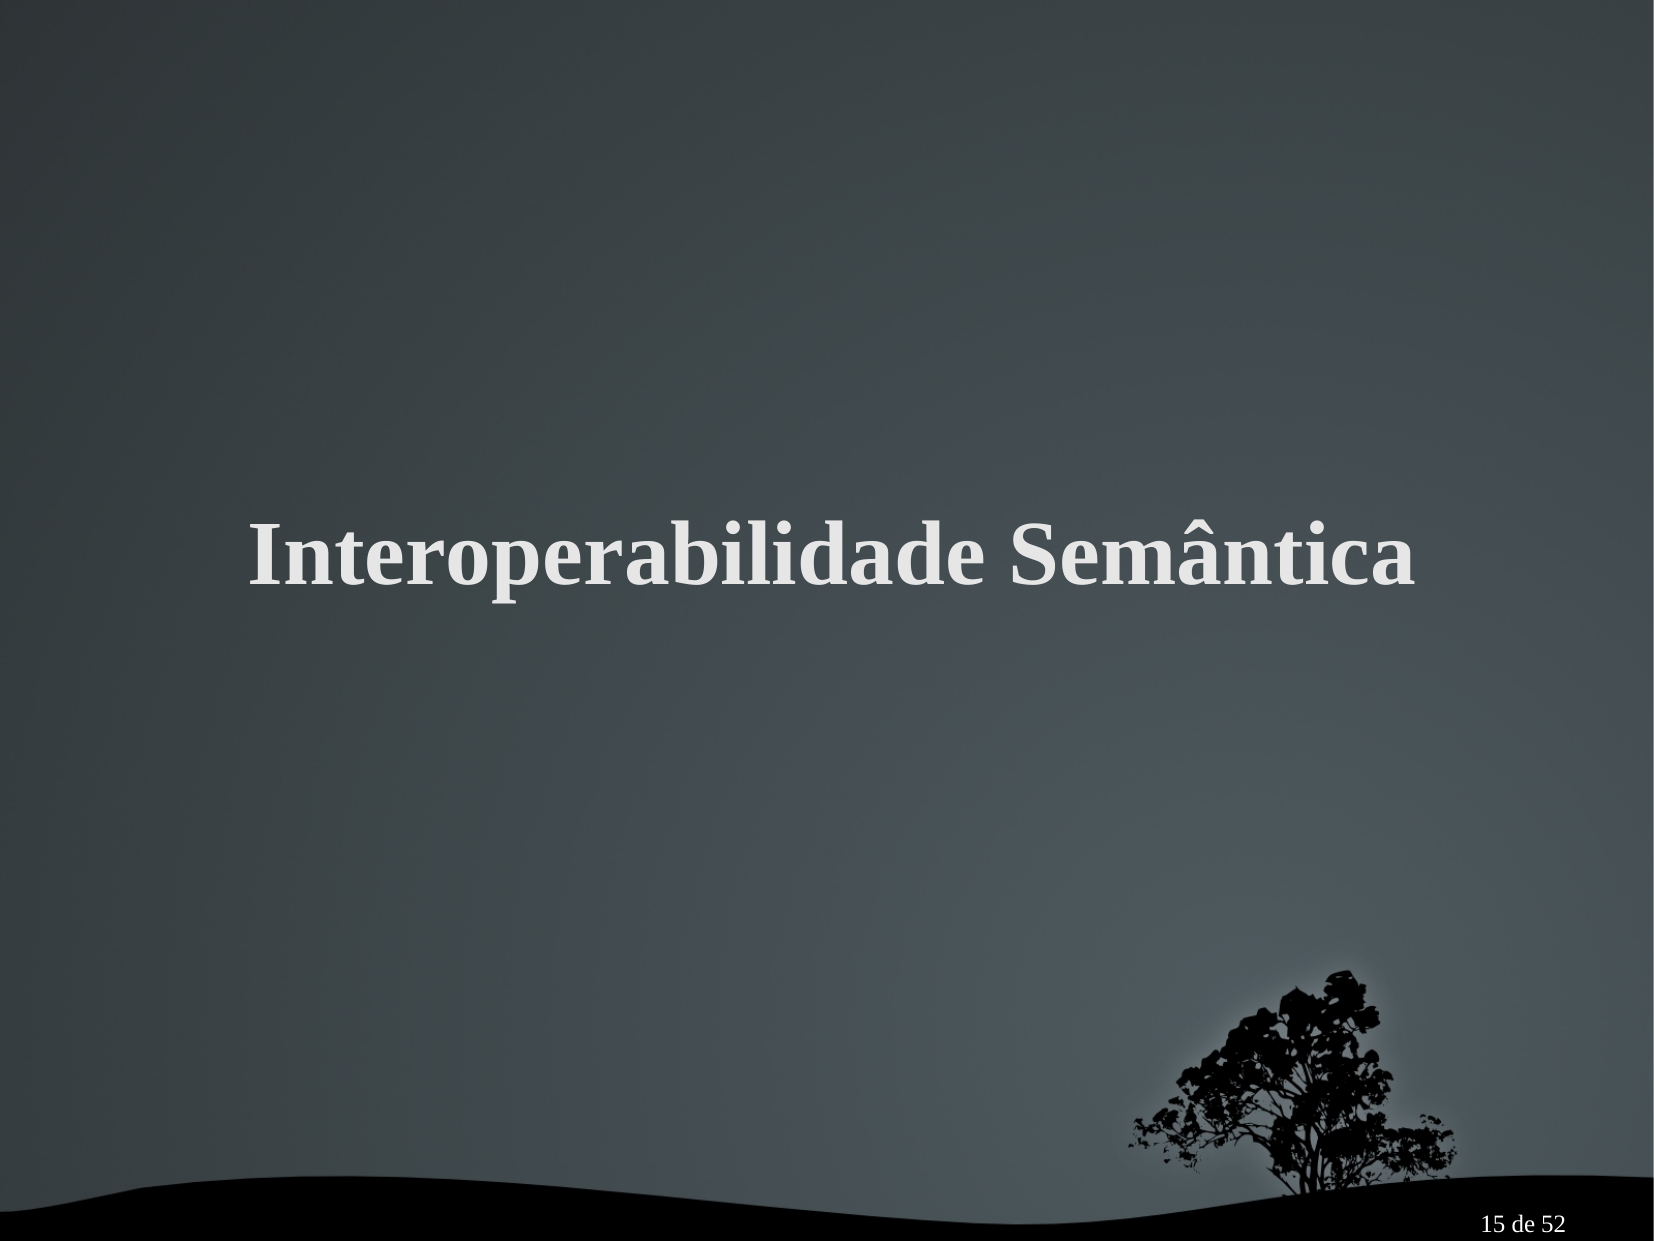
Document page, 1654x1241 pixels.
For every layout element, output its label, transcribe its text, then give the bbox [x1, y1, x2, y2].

picture [0, 0, 1654, 1241]
title Interoperabilidade Semântica [88, 457, 1577, 650]
